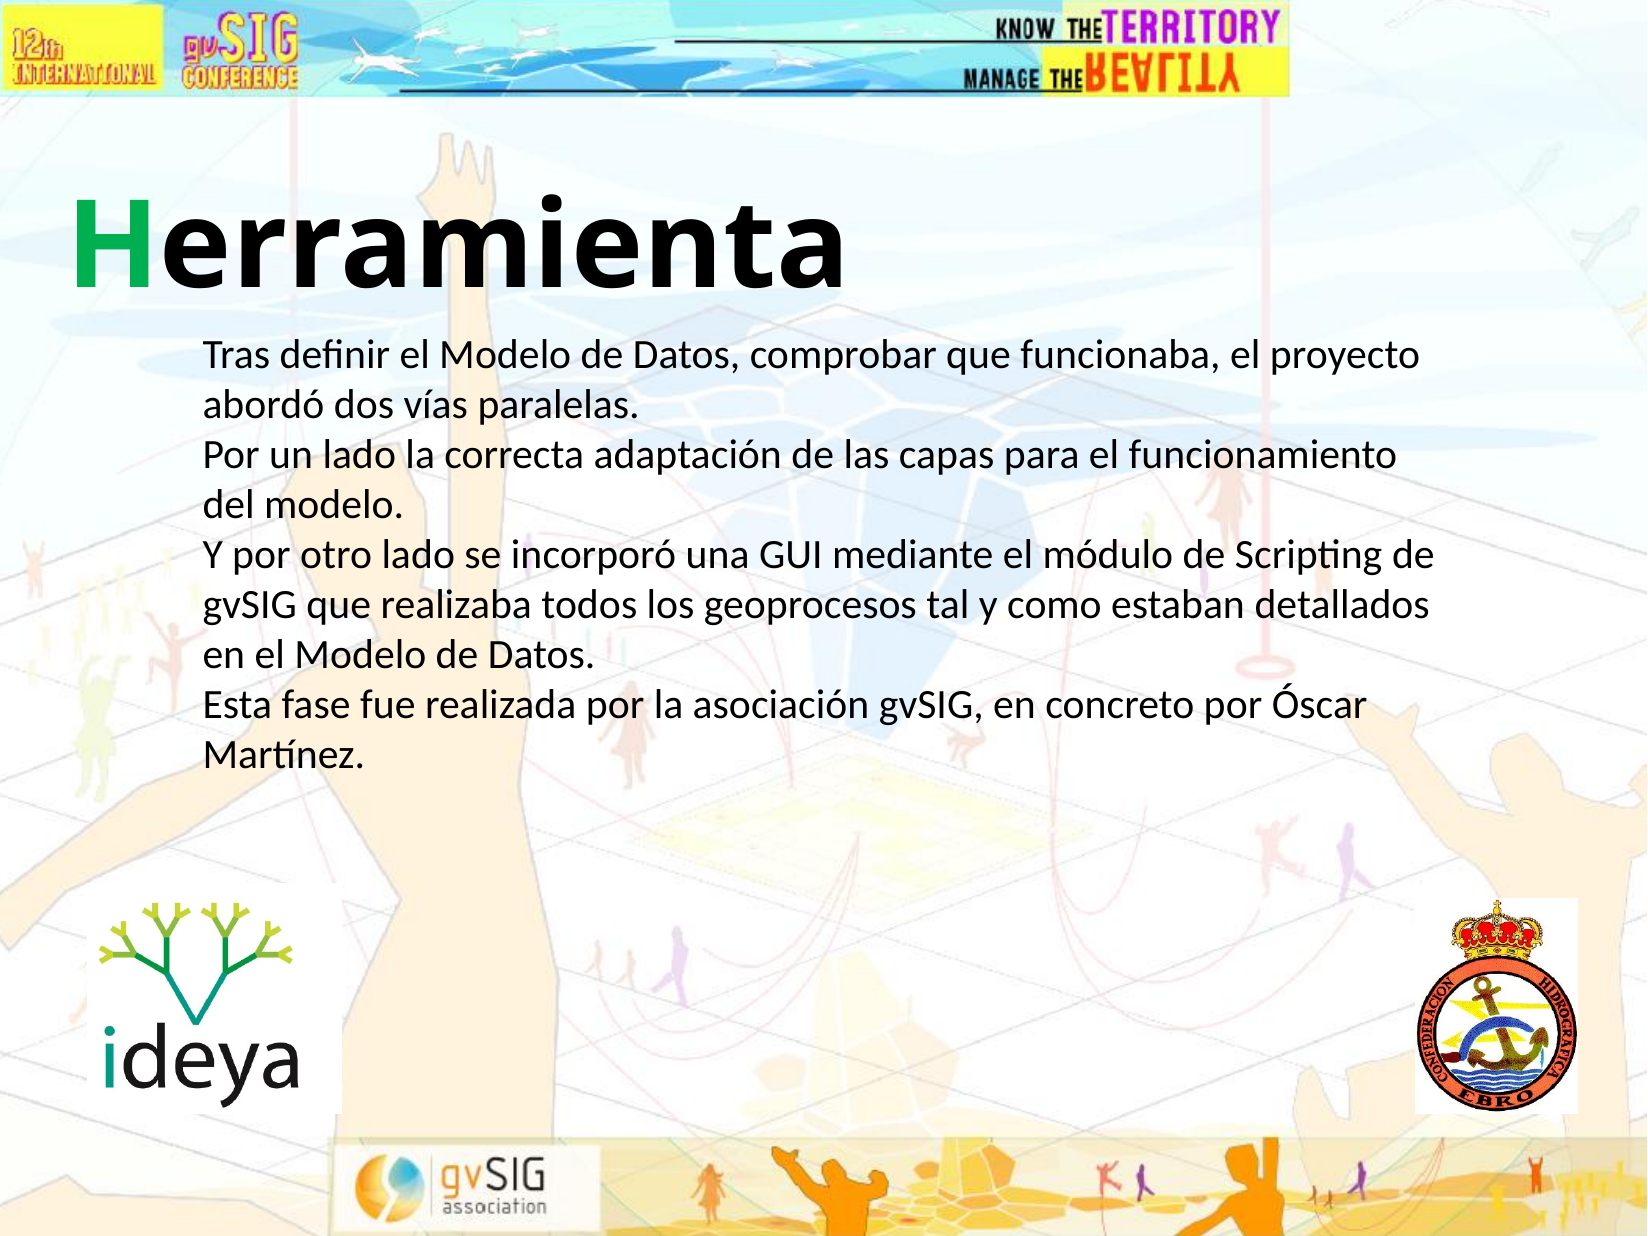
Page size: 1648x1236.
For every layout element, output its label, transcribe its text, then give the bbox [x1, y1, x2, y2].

picture [0, 0, 1648, 1236]
title Herramienta [32, 155, 886, 320]
text_box Tras definir el Modelo de Datos, comprobar que funcionaba, el proyecto abordó dos vías paralelas. Por un lado la correcta adaptación de las capas para el funcionamiento del modelo. Y por otro lado se incorporó una GUI mediante el módulo de Scripting de gvSIG que realizaba todos los geoprocesos tal y como estaban detallados en el Modelo de Datos. Esta fase fue realizada por la asociación gvSIG, en concreto por Óscar Martínez. [187, 319, 1468, 885]
